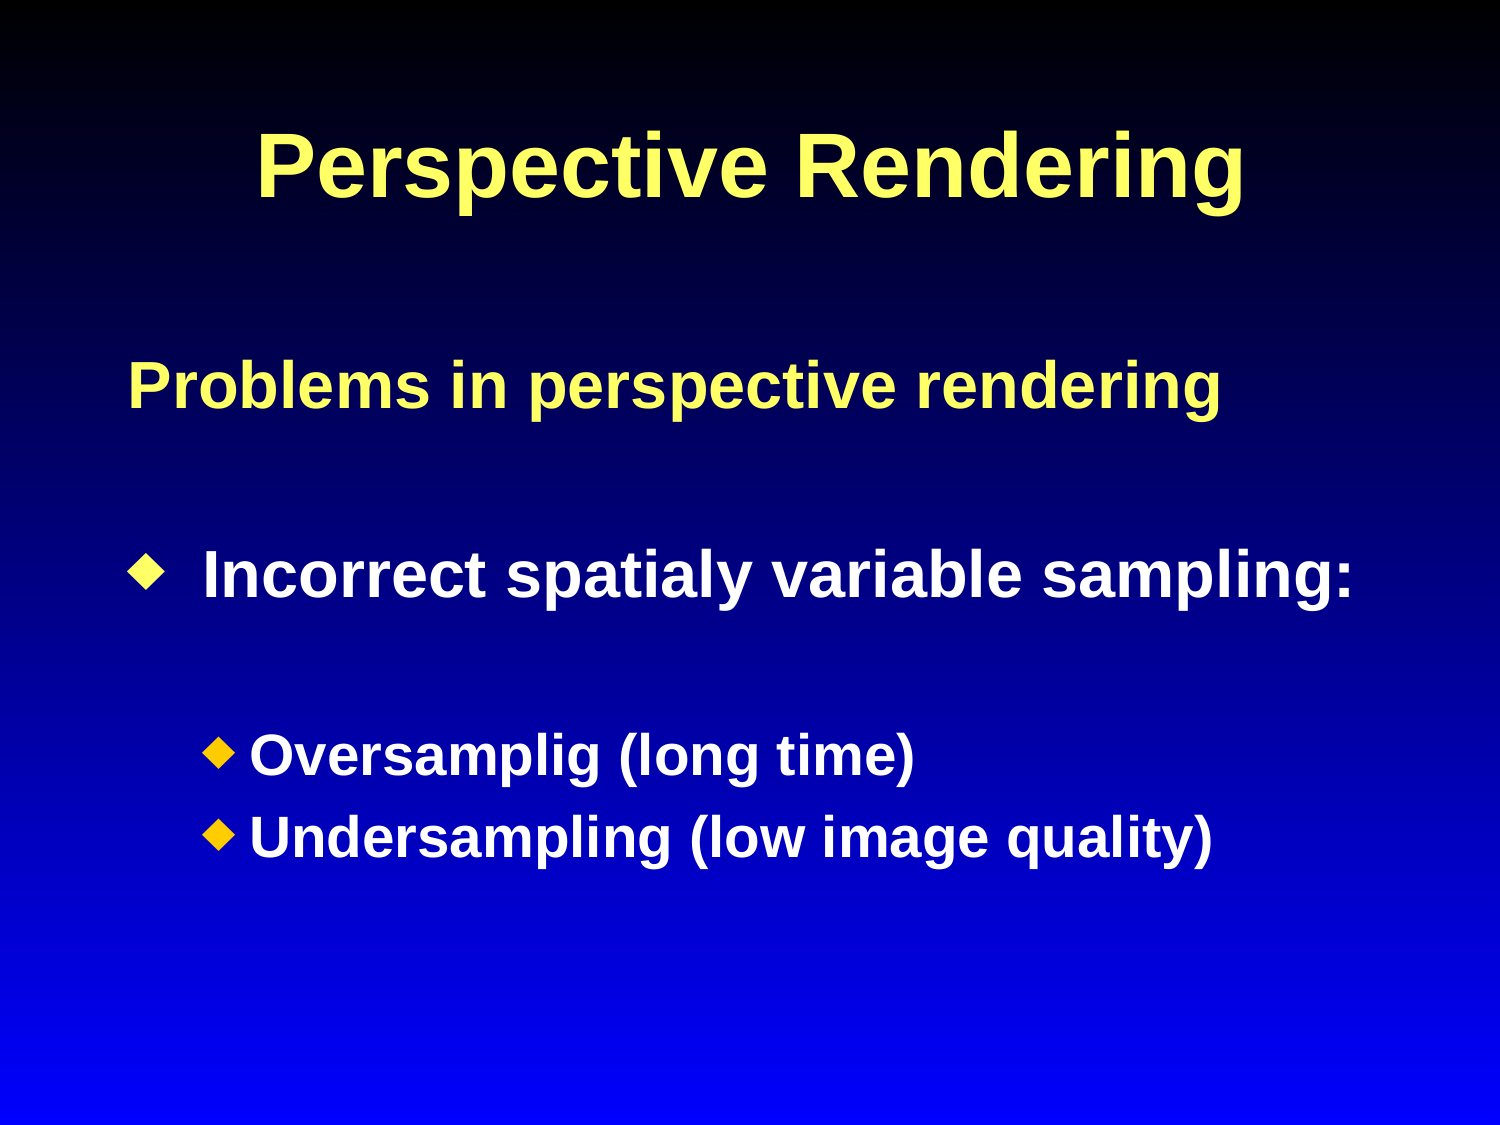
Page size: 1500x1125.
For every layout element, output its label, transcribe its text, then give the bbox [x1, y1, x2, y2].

list Problems in perspective rendering Incorrect spatialy variable sampling: Oversamplig (long time) Undersampling (low image quality) [112, 337, 1401, 963]
title Perspective Rendering [47, 37, 1457, 225]
